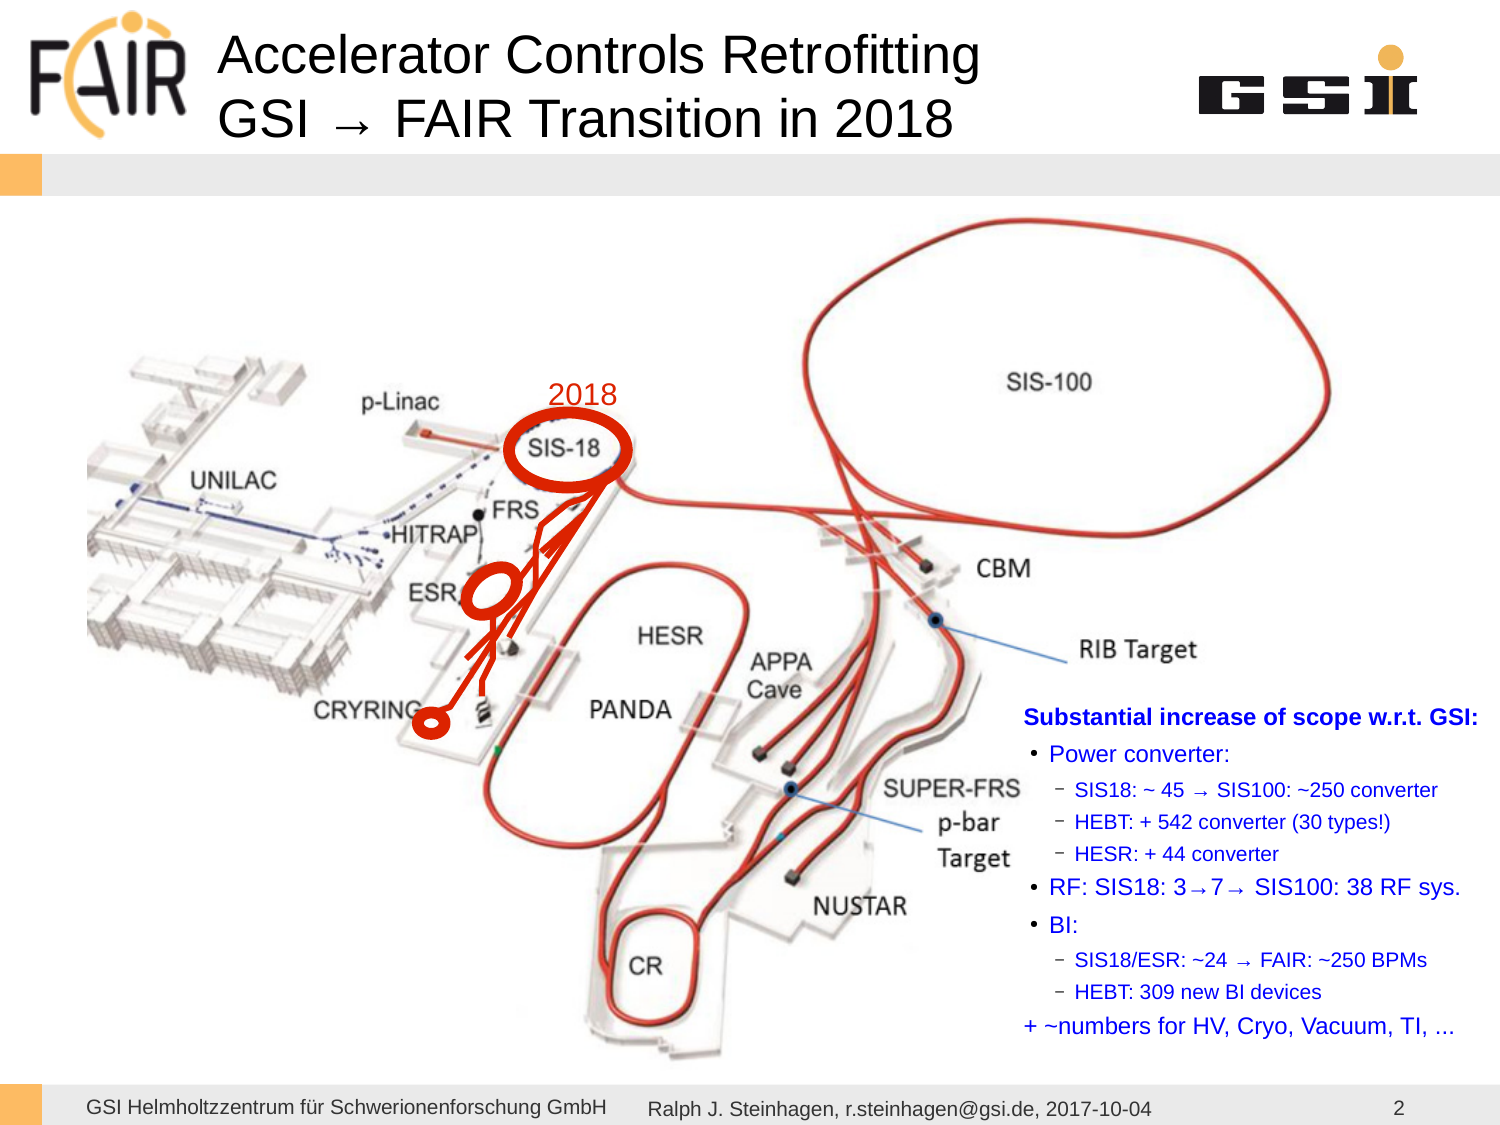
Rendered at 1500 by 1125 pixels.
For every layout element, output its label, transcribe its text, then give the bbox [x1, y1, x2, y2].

title Accelerator Controls Retrofitting GSI → FAIR Transition in 2018 [217, 18, 1180, 149]
text_box 2018 [533, 369, 633, 420]
picture [30, 9, 187, 141]
list Substantial increase of scope w.r.t. GSI: Power converter: SIS18: ~ 45 → SIS100: ~250 converter HEBT: + 542 converter (30 types!) HESR: + 44 converter RF: SIS18: 3→7→ SIS100: 38 RF sys. BI: SIS18/ESR: ~24 → FAIR: ~250 BPMs HEBT: 309 new BI devices + ~numbers for HV, Cryo, Vacuum, TI, ... [1023, 703, 1484, 1068]
picture [87, 214, 1342, 1075]
picture [1197, 42, 1419, 117]
